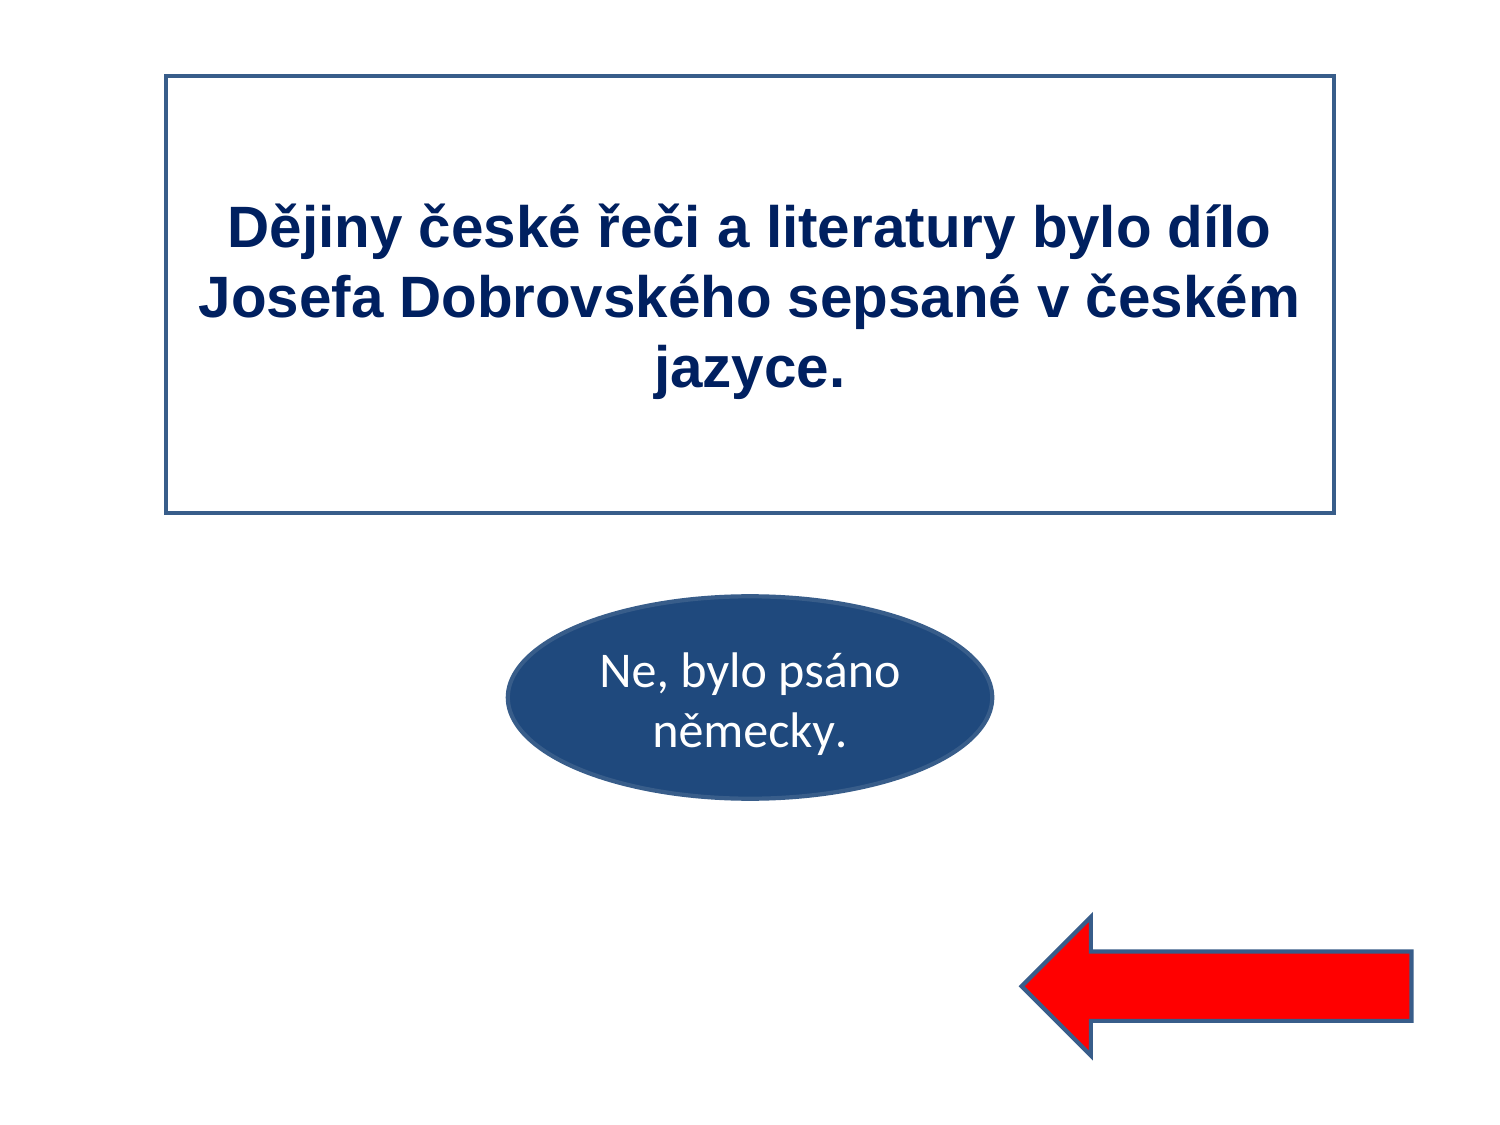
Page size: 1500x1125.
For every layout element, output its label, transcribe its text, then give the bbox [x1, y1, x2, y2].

text_box [1021, 916, 1412, 1056]
text_box Dějiny české řeči a literatury bylo dílo Josefa Dobrovského sepsané v českém jazyce. [165, 76, 1335, 513]
text_box Ne, bylo psáno německy. [507, 596, 993, 799]
